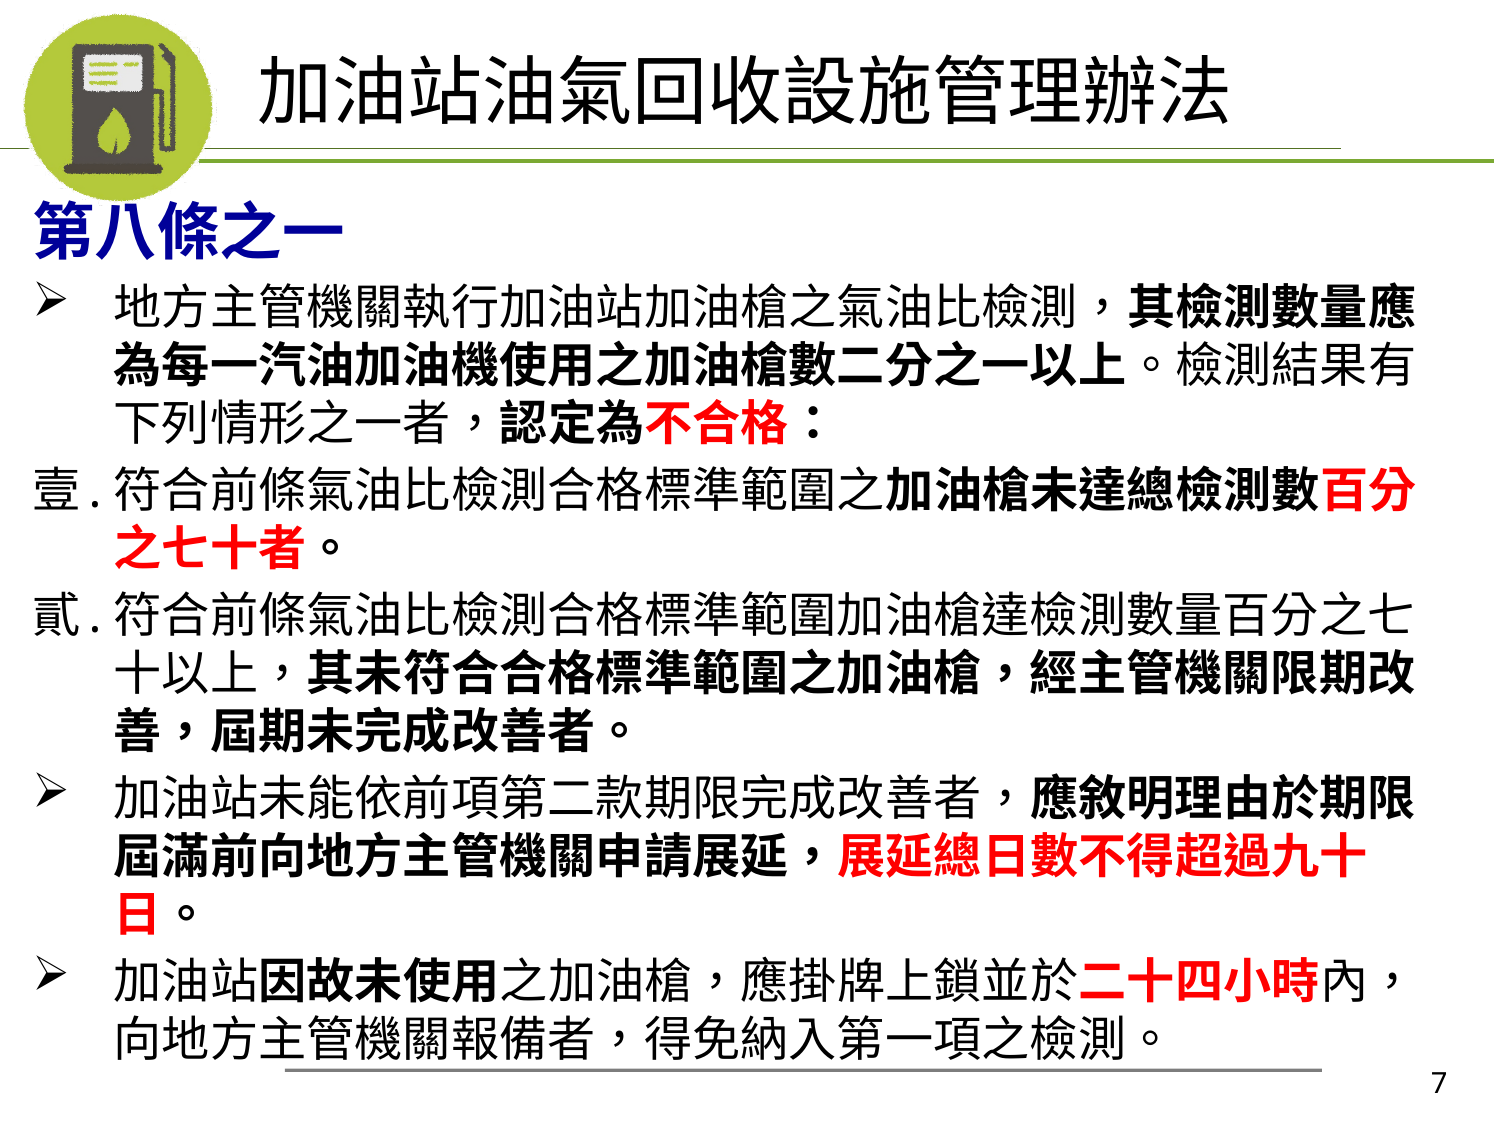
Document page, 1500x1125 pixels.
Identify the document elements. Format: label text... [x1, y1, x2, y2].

text_box 第八條之一 地方主管機關執行加油站加油槍之氣油比檢測，其檢測數量應為每一汽油加油機使用之加油槍數二分之一以上。檢測結果有下列情形之一者，認定為不合格： 符合前條氣油比檢測合格標準範圍之加油槍未達總檢測數百分之七十者。 符合前條氣油比檢測合格標準範圍加油槍達檢測數量百分之七十以上，其未符合合格標準範圍之加油槍，經主管機關限期改善，屆期未完成改善者。 加油站未能依前項第二款期限完成改善者，應敘明理由於期限屆滿前向地方主管機關申請展延，展延總日數不得超過九十日。 加油站因故未使用之加油槍，應掛牌上鎖並於二十四小時內，向地方主管機關報備者，得免納入第一項之檢測。 [17, 184, 1477, 1083]
title 加油站油氣回收設施管理辦法 [242, 40, 1465, 149]
picture [17, 7, 219, 184]
slide_number <編號> [1396, 1046, 1483, 1123]
